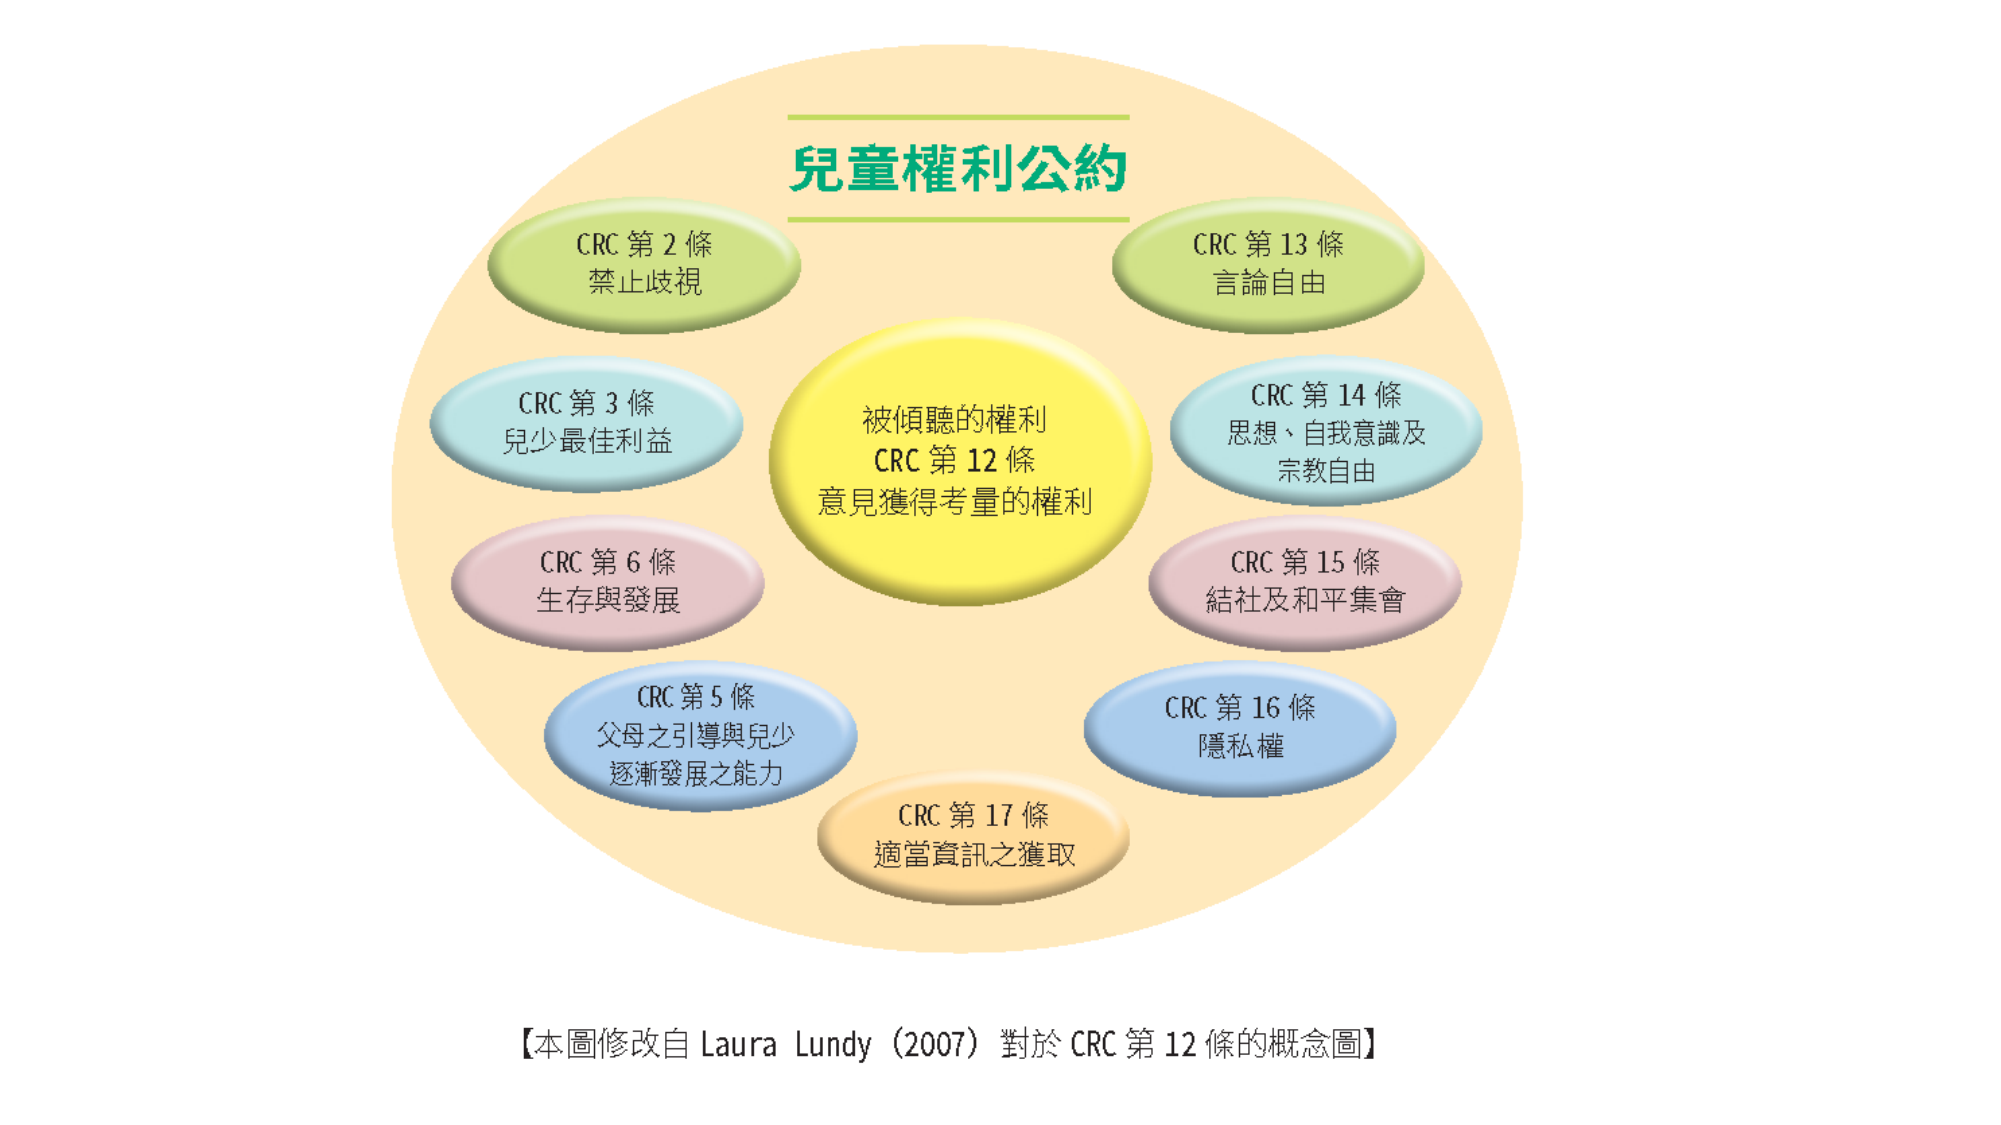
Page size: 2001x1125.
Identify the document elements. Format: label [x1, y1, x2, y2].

picture [287, 0, 1612, 1125]
